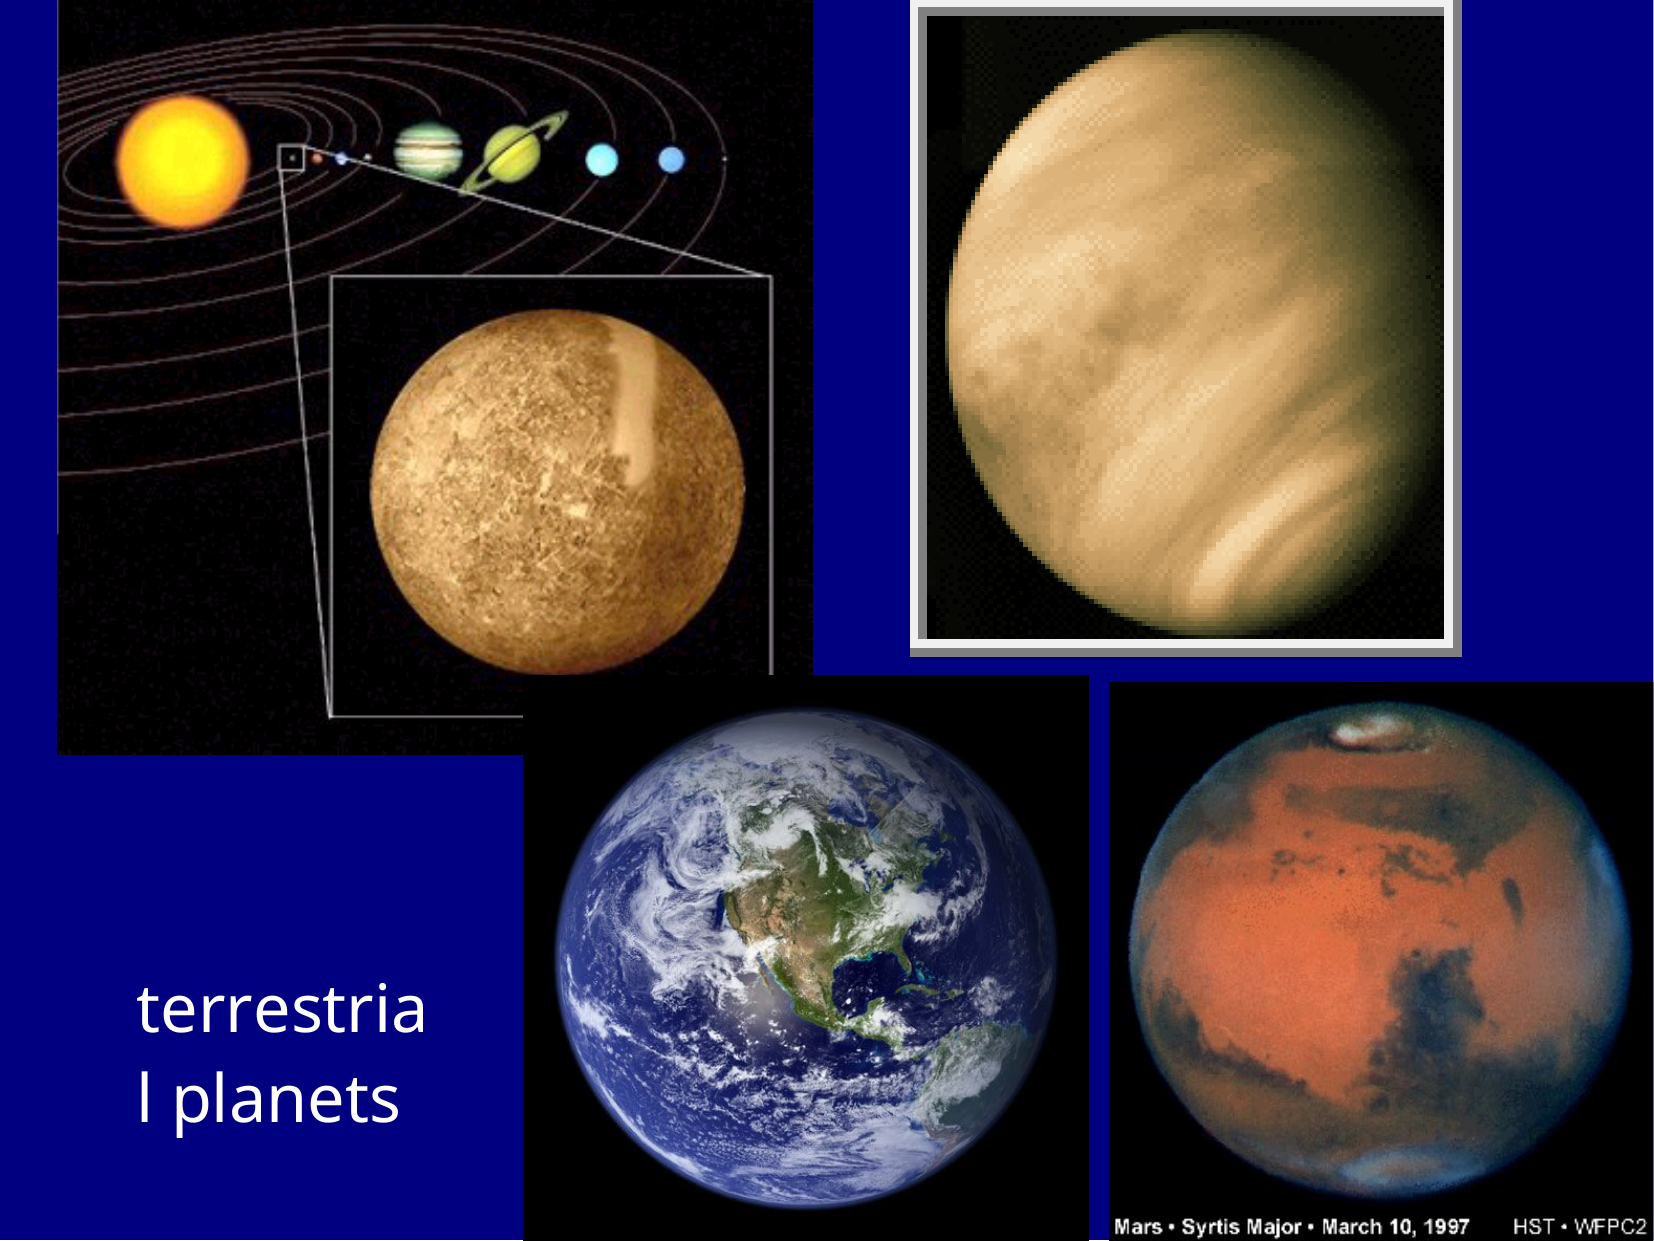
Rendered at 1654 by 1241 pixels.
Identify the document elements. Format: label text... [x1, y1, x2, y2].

picture [1109, 682, 1654, 1241]
picture [57, 0, 1089, 1241]
text_box terrestrial planets [136, 960, 434, 1211]
picture [910, 0, 1462, 657]
